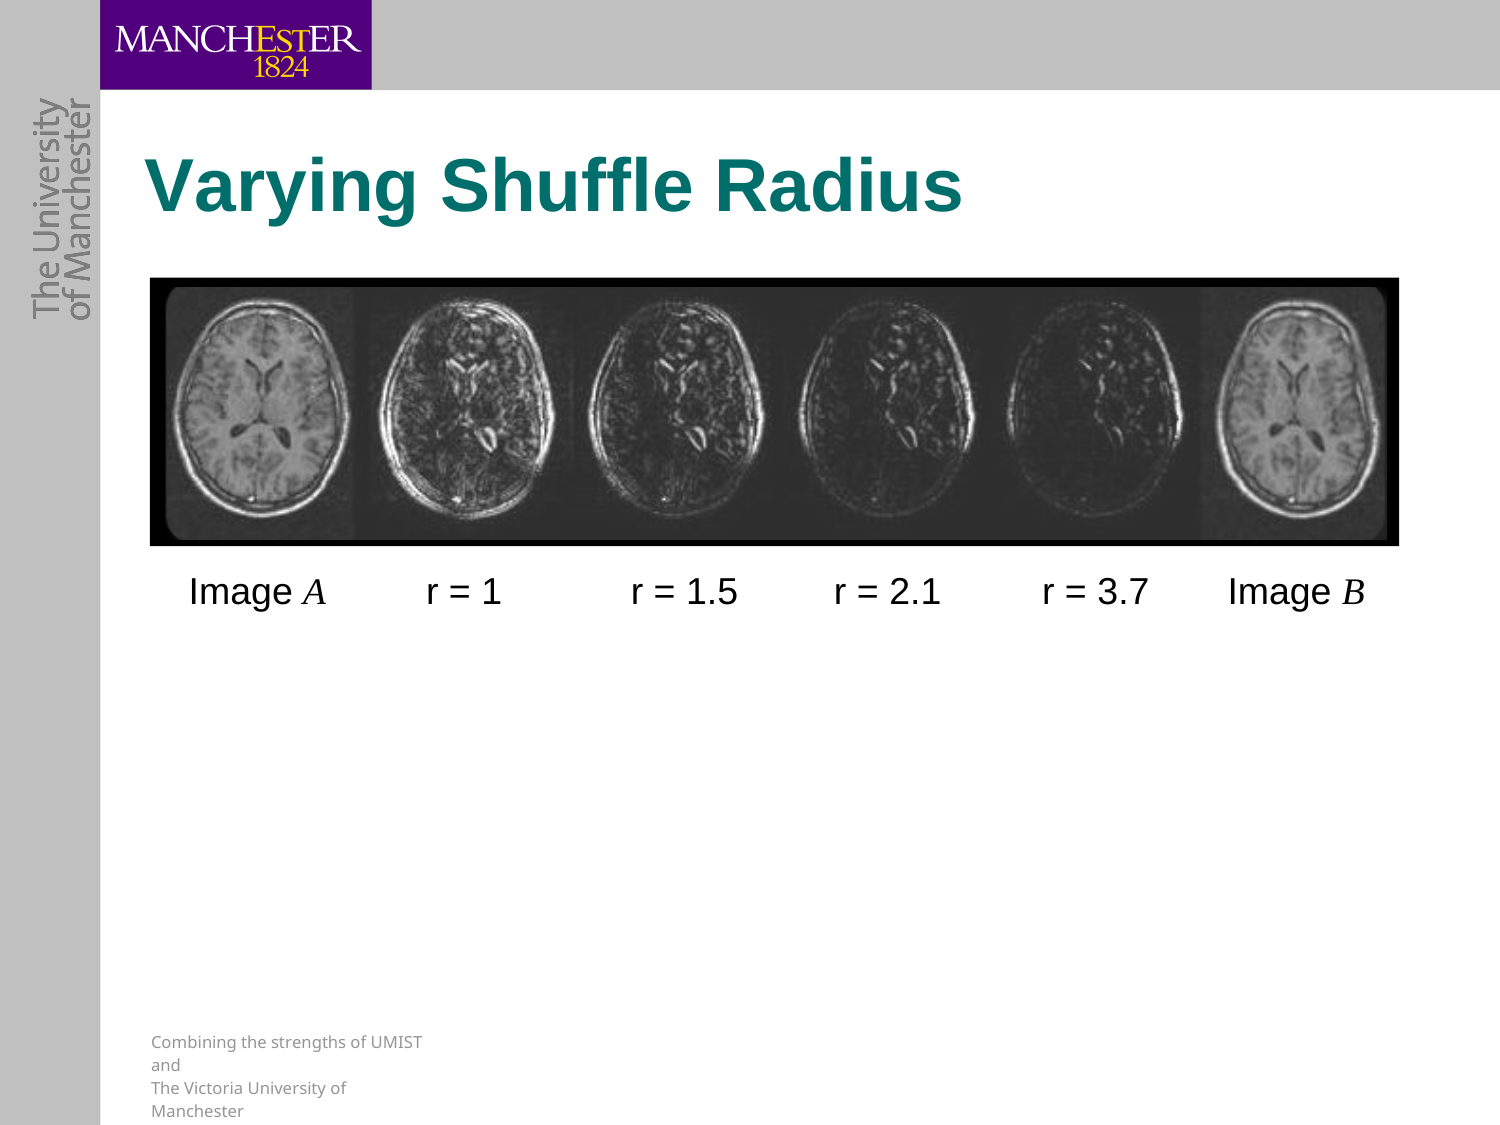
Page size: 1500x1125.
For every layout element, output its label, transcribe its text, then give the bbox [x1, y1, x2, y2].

text_box Image A [173, 562, 342, 621]
text_box r = 3.7 [1027, 562, 1165, 621]
text_box r = 2.1 [819, 562, 957, 621]
text_box r = 1 [411, 562, 518, 621]
title Varying Shuffle Radius [129, 120, 1406, 251]
picture [153, 287, 1388, 540]
text_box r = 1.5 [616, 562, 754, 621]
text_box Image B [1212, 562, 1380, 621]
text_box [149, 277, 1400, 547]
picture [0, 0, 372, 320]
